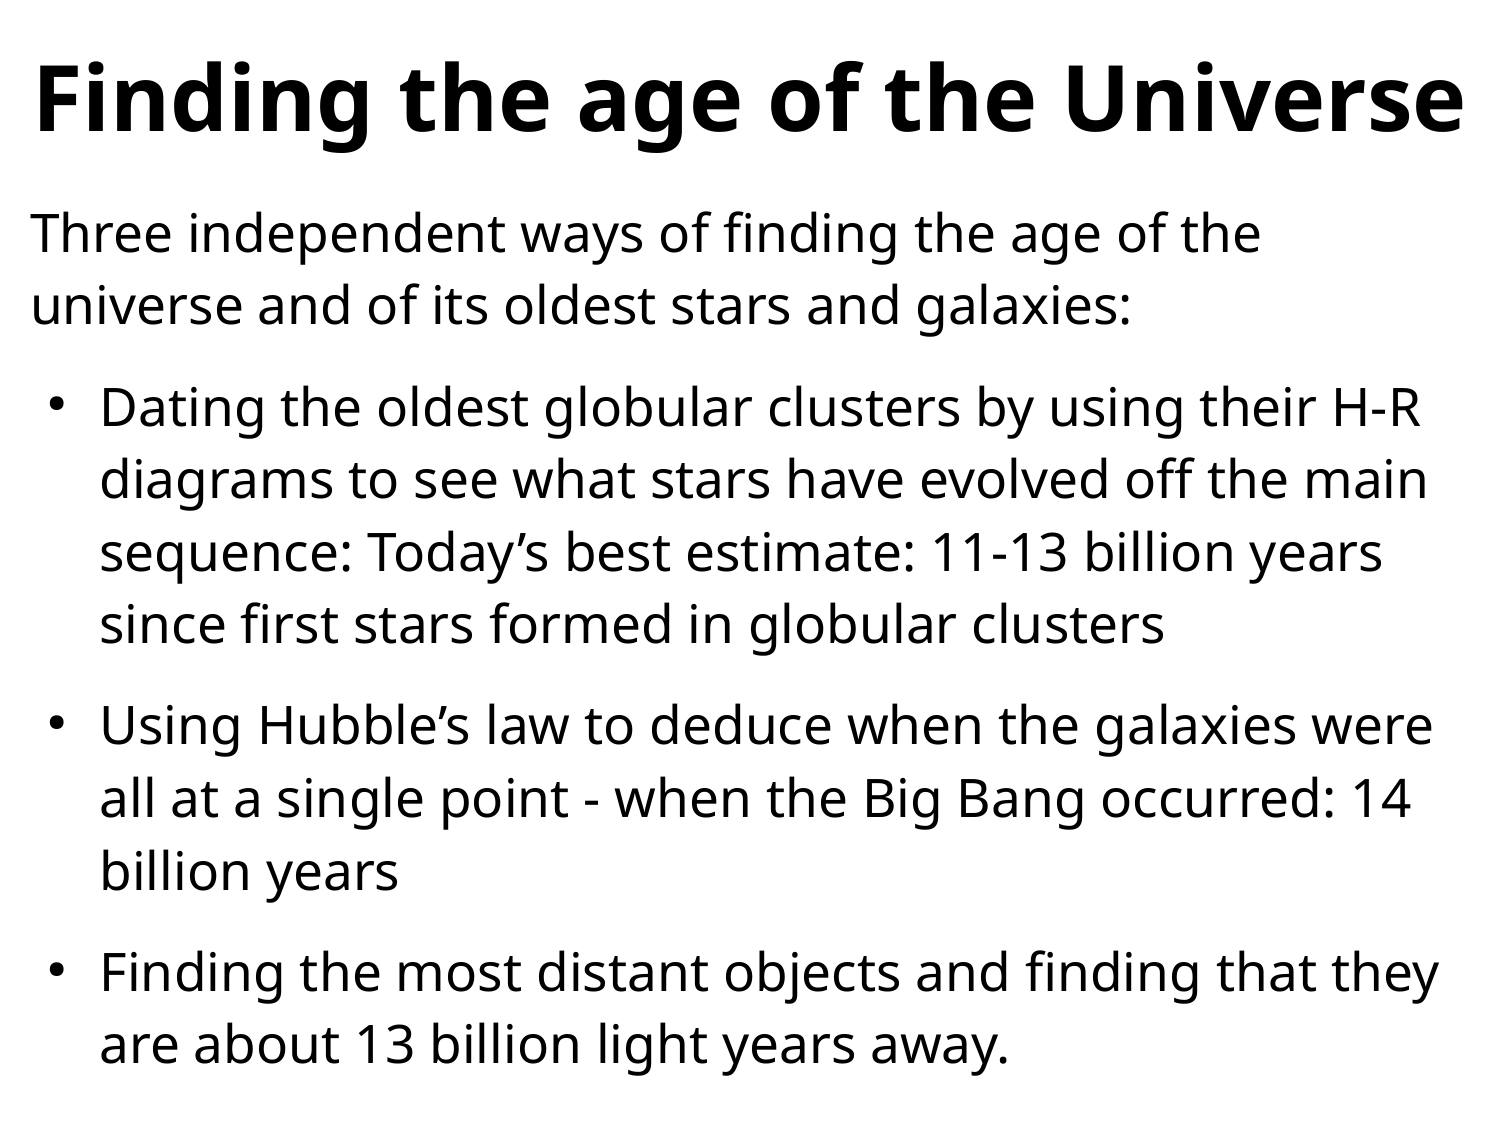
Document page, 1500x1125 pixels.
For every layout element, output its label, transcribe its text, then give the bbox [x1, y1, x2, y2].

title Finding the age of the Universe [30, 21, 1471, 172]
list Three independent ways of finding the age of the universe and of its oldest stars and galaxies: Dating the oldest globular clusters by using their H-R diagrams to see what stars have evolved off the main sequence: Today’s best estimate: 11-13 billion years since first stars formed in globular clusters Using Hubble’s law to deduce when the galaxies were all at a single point - when the Big Bang occurred: 14 billion years Finding the most distant objects and finding that they are about 13 billion light years away. [30, 195, 1471, 1081]
